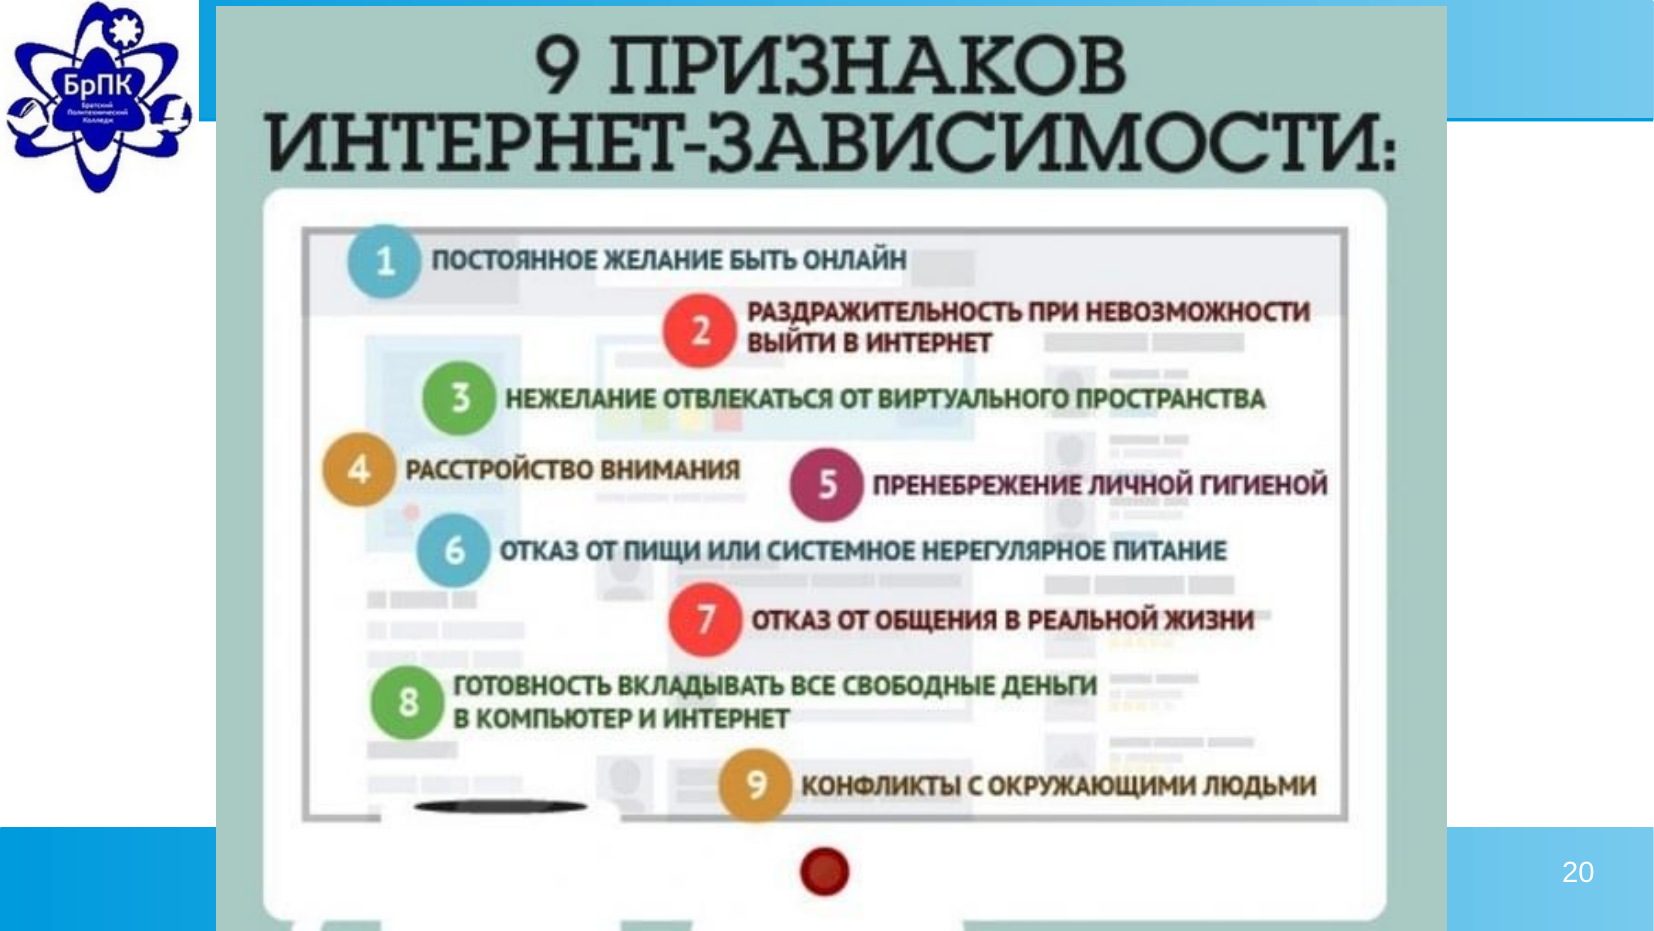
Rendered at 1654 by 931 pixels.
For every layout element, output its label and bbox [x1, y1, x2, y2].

picture [216, 6, 1447, 931]
picture [0, 0, 199, 197]
